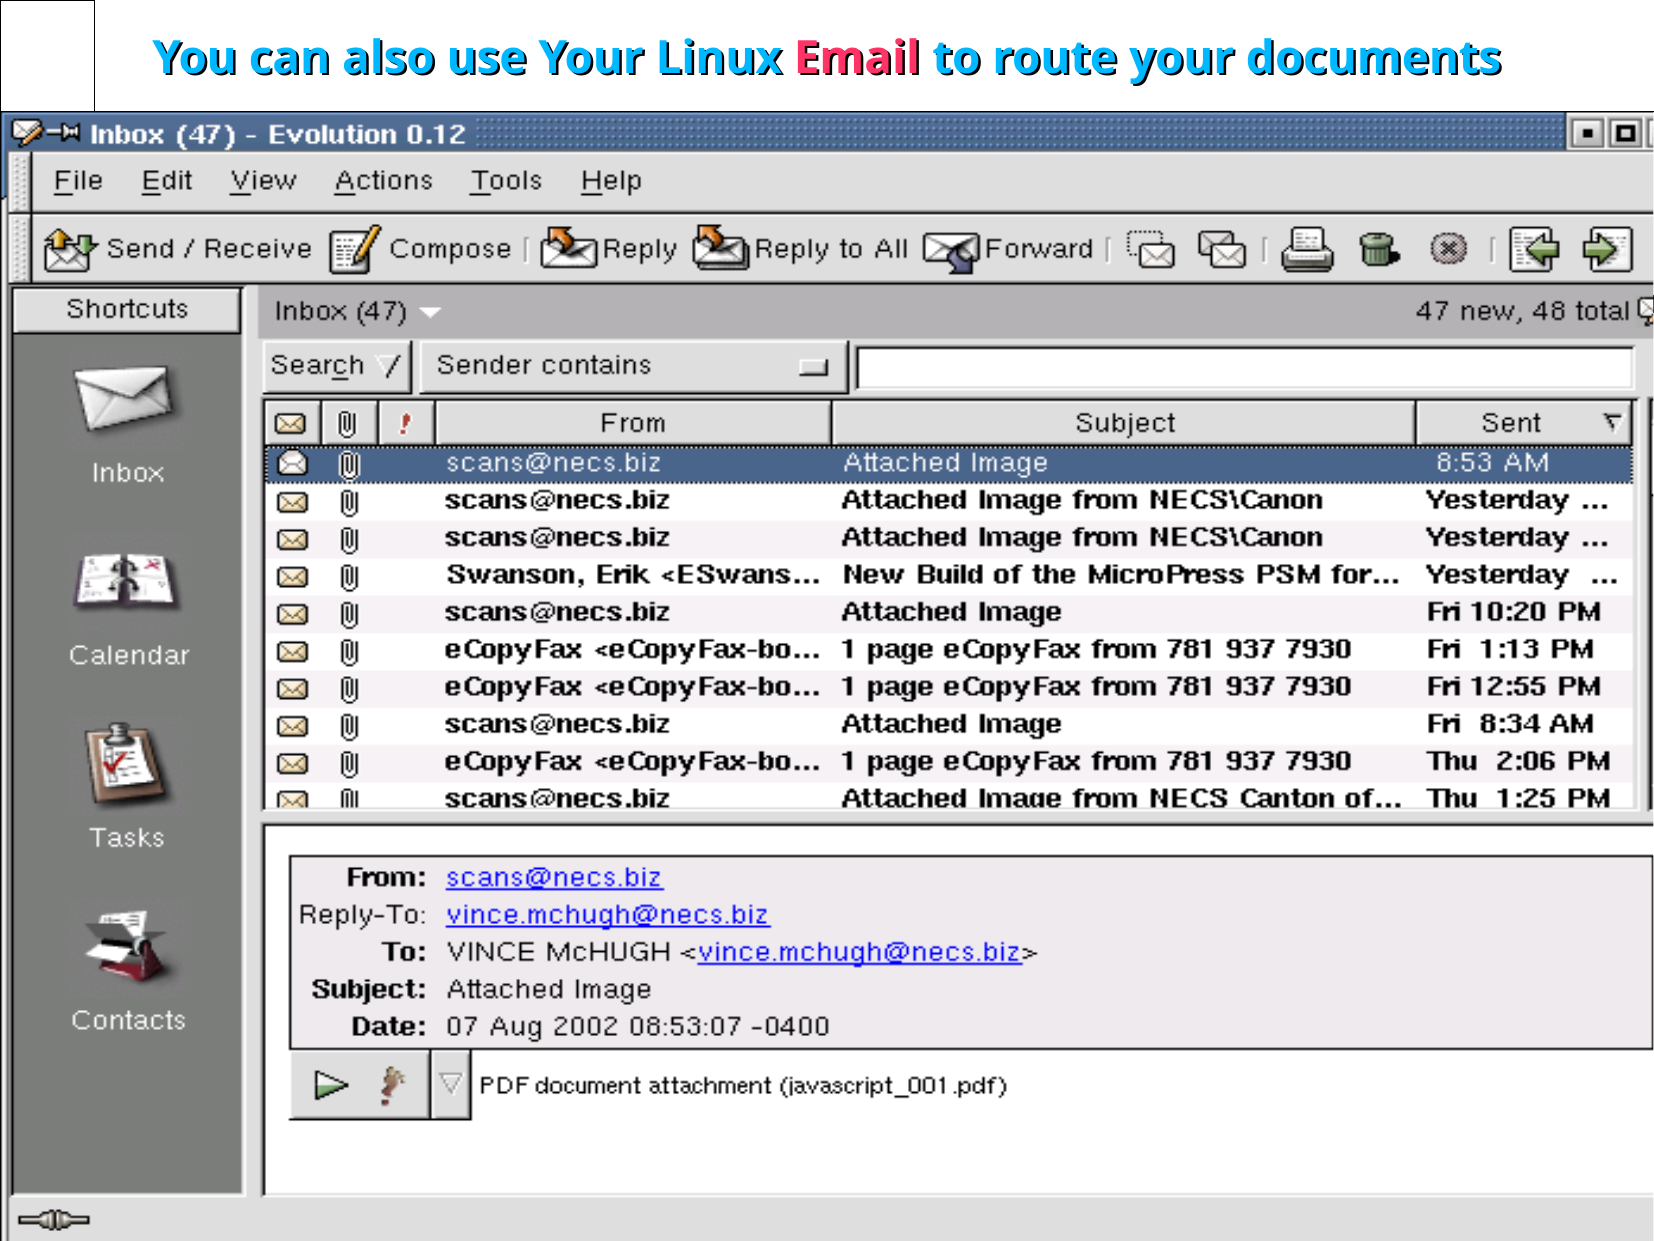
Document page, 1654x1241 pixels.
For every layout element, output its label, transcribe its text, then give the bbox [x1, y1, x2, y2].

text_box You can also use Your Linux Email to route your documents [0, 24, 1654, 129]
picture [0, 129, 1654, 1241]
